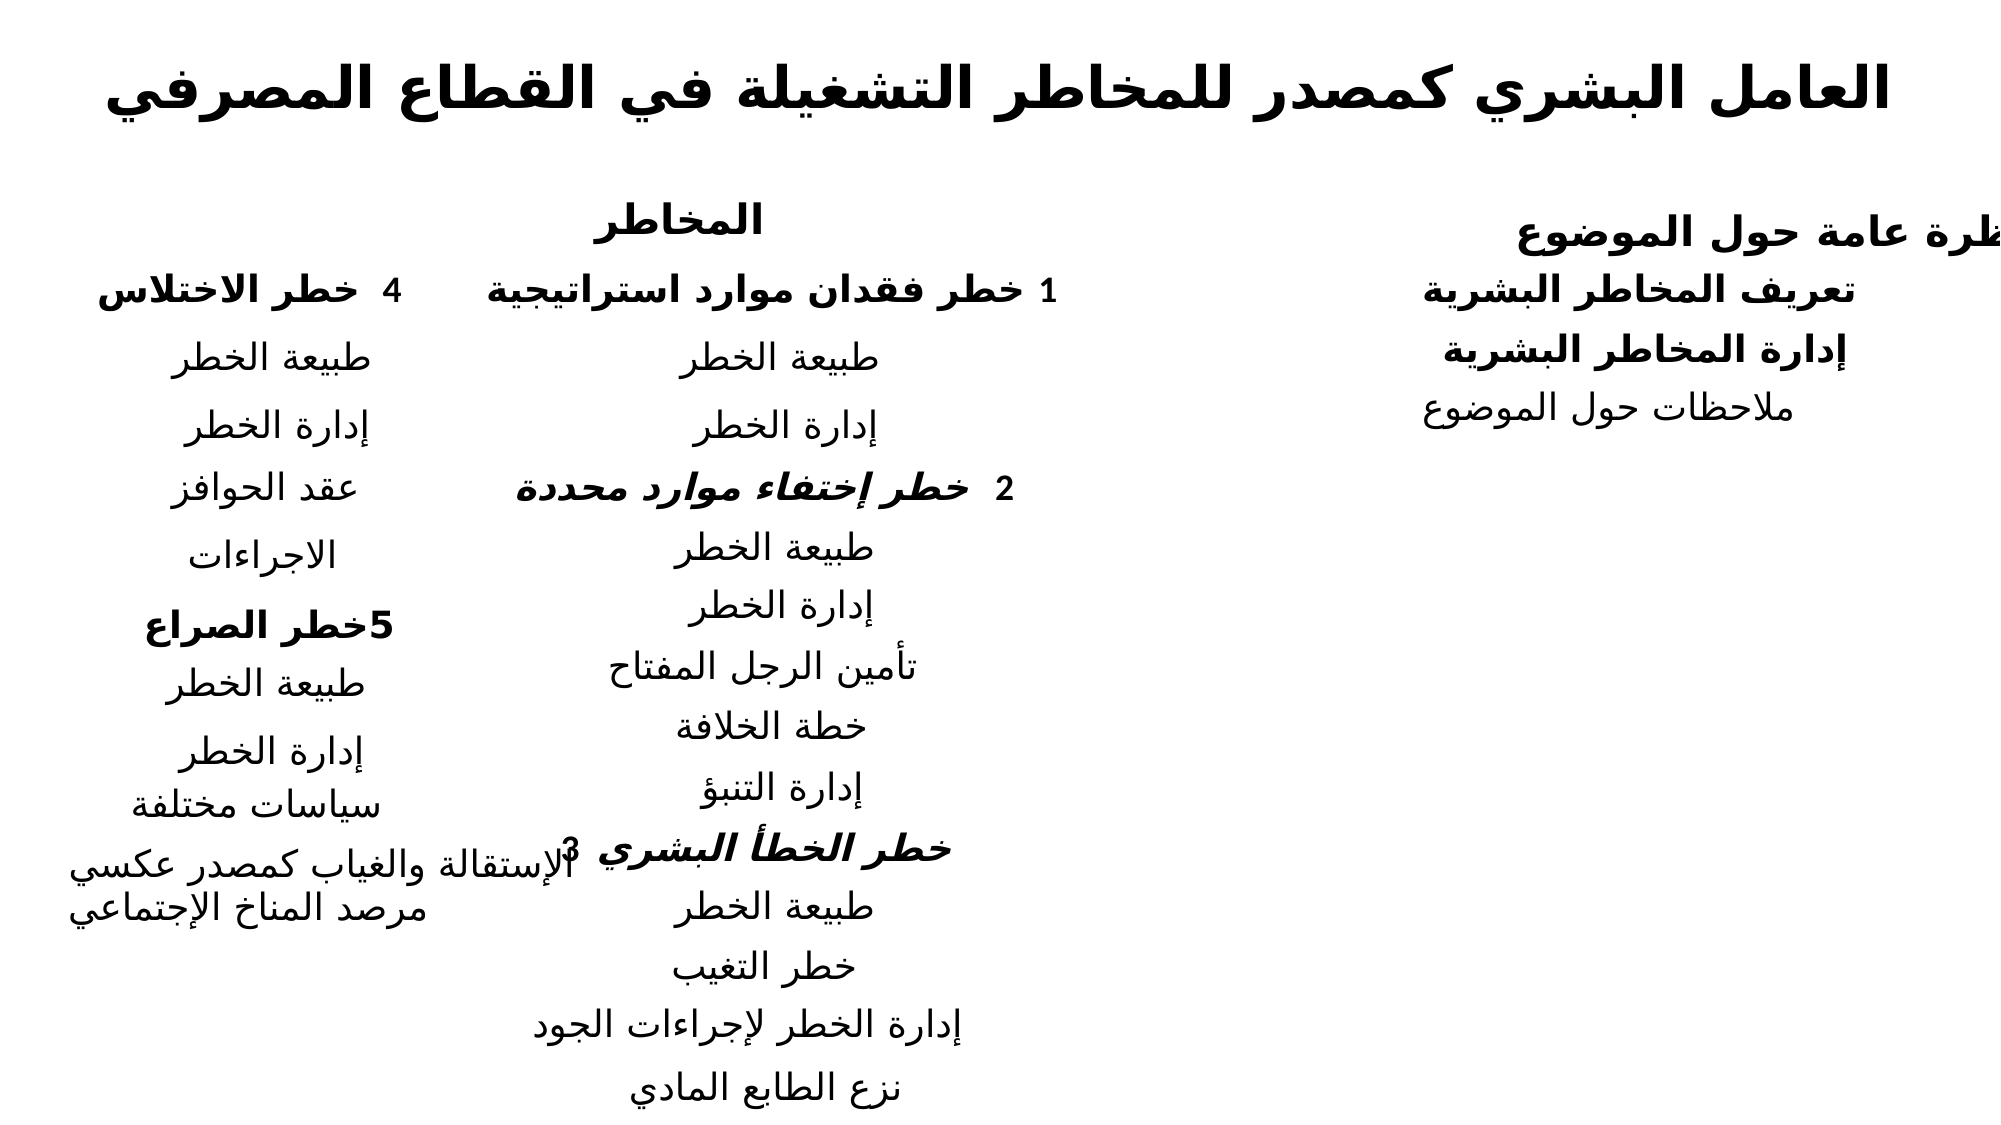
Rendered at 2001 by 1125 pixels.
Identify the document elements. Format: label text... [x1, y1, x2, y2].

text_box إدارة التنبؤ [686, 755, 879, 816]
text_box نزع الطابع المادي [614, 1056, 930, 1116]
text_box سياسات مختلفة [116, 773, 409, 833]
text_box العامل البشري كمصدر للمخاطر التشغيلة في القطاع المصرفي [89, 43, 1908, 128]
text_box خطة الخلافة [660, 694, 895, 754]
text_box طبيعة الخطر [660, 516, 902, 576]
text_box ملاحظات حول الموضوع [1407, 375, 1811, 435]
text_box 2 خطر إختفاء موارد محددة [486, 455, 1029, 515]
text_box طبيعة الخطر [157, 326, 399, 386]
text_box المخاطر [580, 185, 780, 251]
text_box 5خطر الصراع [116, 590, 414, 654]
text_box تعريف المخاطر البشرية [1407, 257, 1885, 317]
text_box إدارة الخطر [152, 720, 393, 773]
text_box مرصد المناخ الإجتماعي [53, 876, 456, 936]
text_box إدارة الخطر [662, 574, 903, 634]
text_box 1 خطر فقدان موارد استراتيجية [458, 257, 1073, 317]
text_box إدارة الخطر [666, 394, 907, 454]
text_box طبيعة الخطر [660, 875, 902, 935]
text_box إدارة الخطر [158, 394, 399, 454]
text_box عقد الحوافز [157, 455, 387, 515]
text_box إدارة الخطر لإجراءات الجود [505, 992, 978, 1053]
text_box طبيعة الخطر [665, 326, 907, 386]
text_box إدارة المخاطر البشرية [1414, 318, 1876, 378]
text_box الاجراءات [173, 524, 365, 584]
text_box 4 خطر الاختلاس [69, 257, 417, 317]
text_box خطر التغيب [656, 934, 884, 992]
text_box طبيعة الخطر [151, 651, 394, 711]
text_box نظرة عامة حول الموضوع [1486, 197, 2000, 262]
text_box 3 خطر الخطأ البشري [546, 816, 980, 877]
text_box الإستقالة والغياب كمصدر عكسي [54, 833, 602, 893]
text_box تأمين الرجل المفتاح [593, 635, 945, 695]
